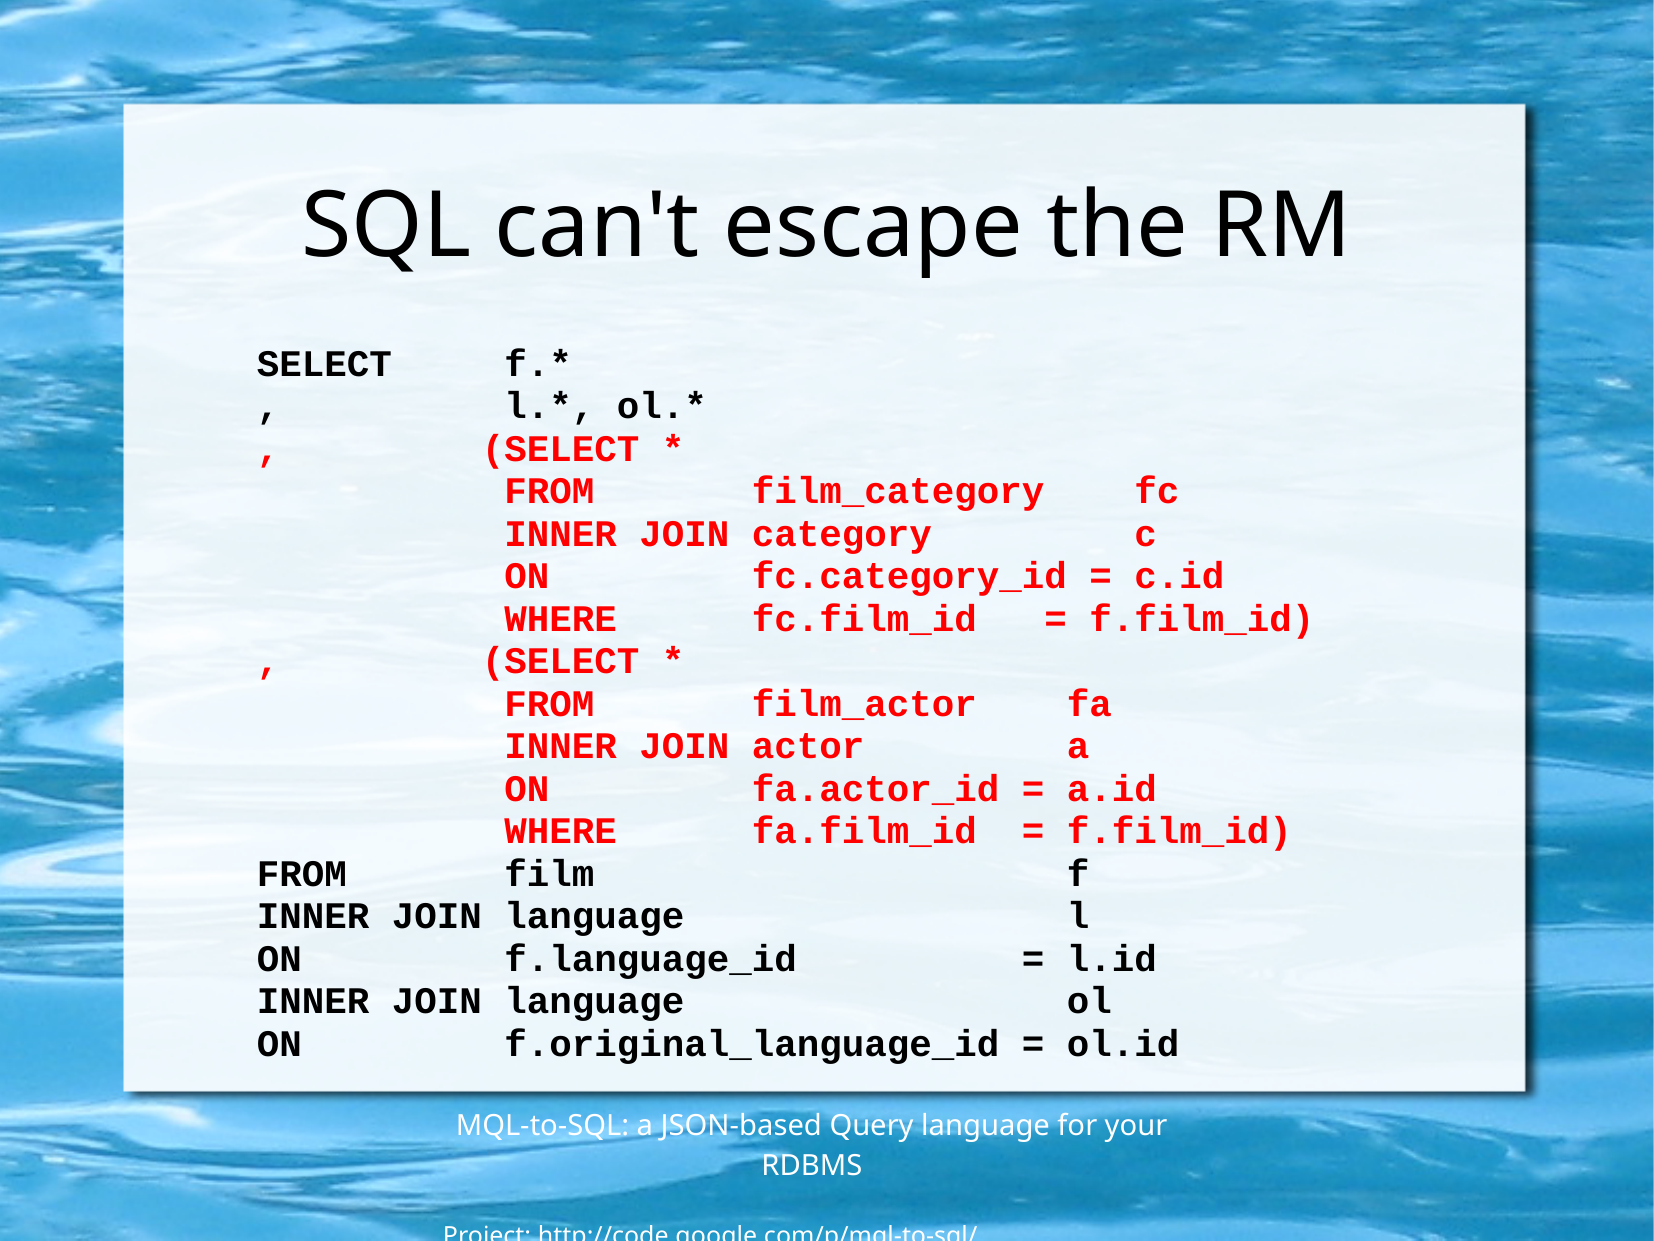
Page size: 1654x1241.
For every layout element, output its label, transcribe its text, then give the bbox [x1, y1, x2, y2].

picture [795, 1232, 802, 1241]
picture [575, 1232, 583, 1241]
picture [852, 1232, 859, 1241]
picture [710, 1232, 717, 1241]
picture [950, 1232, 957, 1241]
picture [876, 1232, 883, 1241]
picture [643, 1232, 650, 1241]
title SQL can't escape the RM [147, 118, 1506, 325]
picture [541, 1232, 548, 1241]
picture [628, 1232, 635, 1241]
picture [725, 1232, 732, 1241]
picture [694, 1232, 701, 1241]
picture [861, 1232, 867, 1241]
picture [0, 0, 1654, 1241]
picture [679, 1232, 686, 1241]
picture [804, 1232, 810, 1241]
picture [447, 1228, 454, 1235]
picture [471, 1232, 478, 1241]
text_box SELECT f.* , l.*, ol.* , (SELECT * FROM film_category fc INNER JOIN category c ON fc.category_id = c.id WHERE fc.film_id = f.film_id) , (SELECT * FROM film_actor fa INNER JOIN actor a ON fa.actor_id = a.id WHERE fa.film_id = f.film_id) FROM film f INNER JOIN language l ON f.language_id = l.id INNER JOIN language ol ON f.original_language_id = ol.id [242, 337, 1335, 1093]
picture [914, 1232, 921, 1241]
picture [780, 1232, 787, 1241]
picture [827, 1232, 835, 1241]
